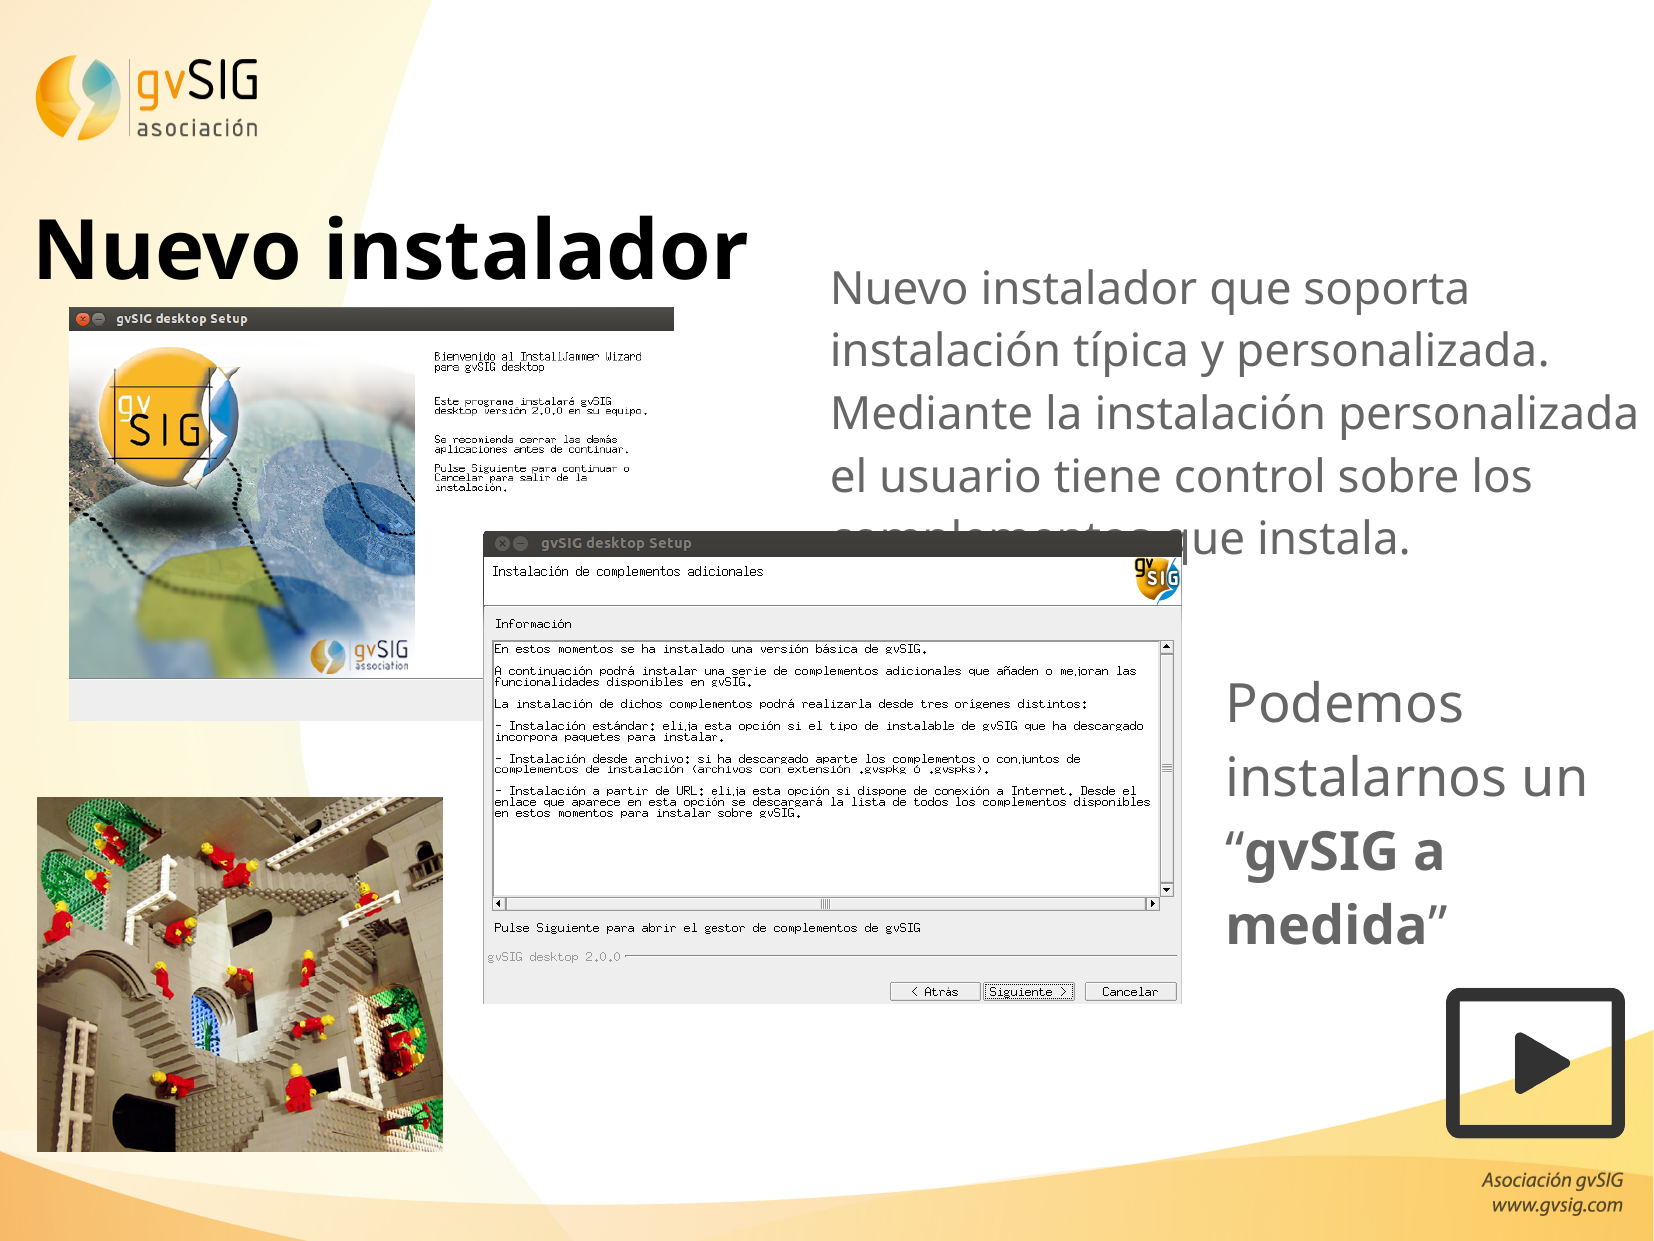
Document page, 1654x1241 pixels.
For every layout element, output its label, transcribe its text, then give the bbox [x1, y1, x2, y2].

picture [0, 0, 1654, 1241]
picture [1372, 920, 1384, 938]
picture [1321, 920, 1333, 938]
text_box Nuevo instalador que soporta instalación típica y personalizada. Mediante la instalación personalizada el usuario tiene control sobre los complementos que instala. [814, 248, 1654, 624]
picture [1289, 920, 1300, 926]
text_box Podemos instalarnos un “gvSIG a medida” [1210, 657, 1654, 918]
text_box Nuevo instalador [32, 200, 1300, 295]
picture [1406, 930, 1416, 939]
